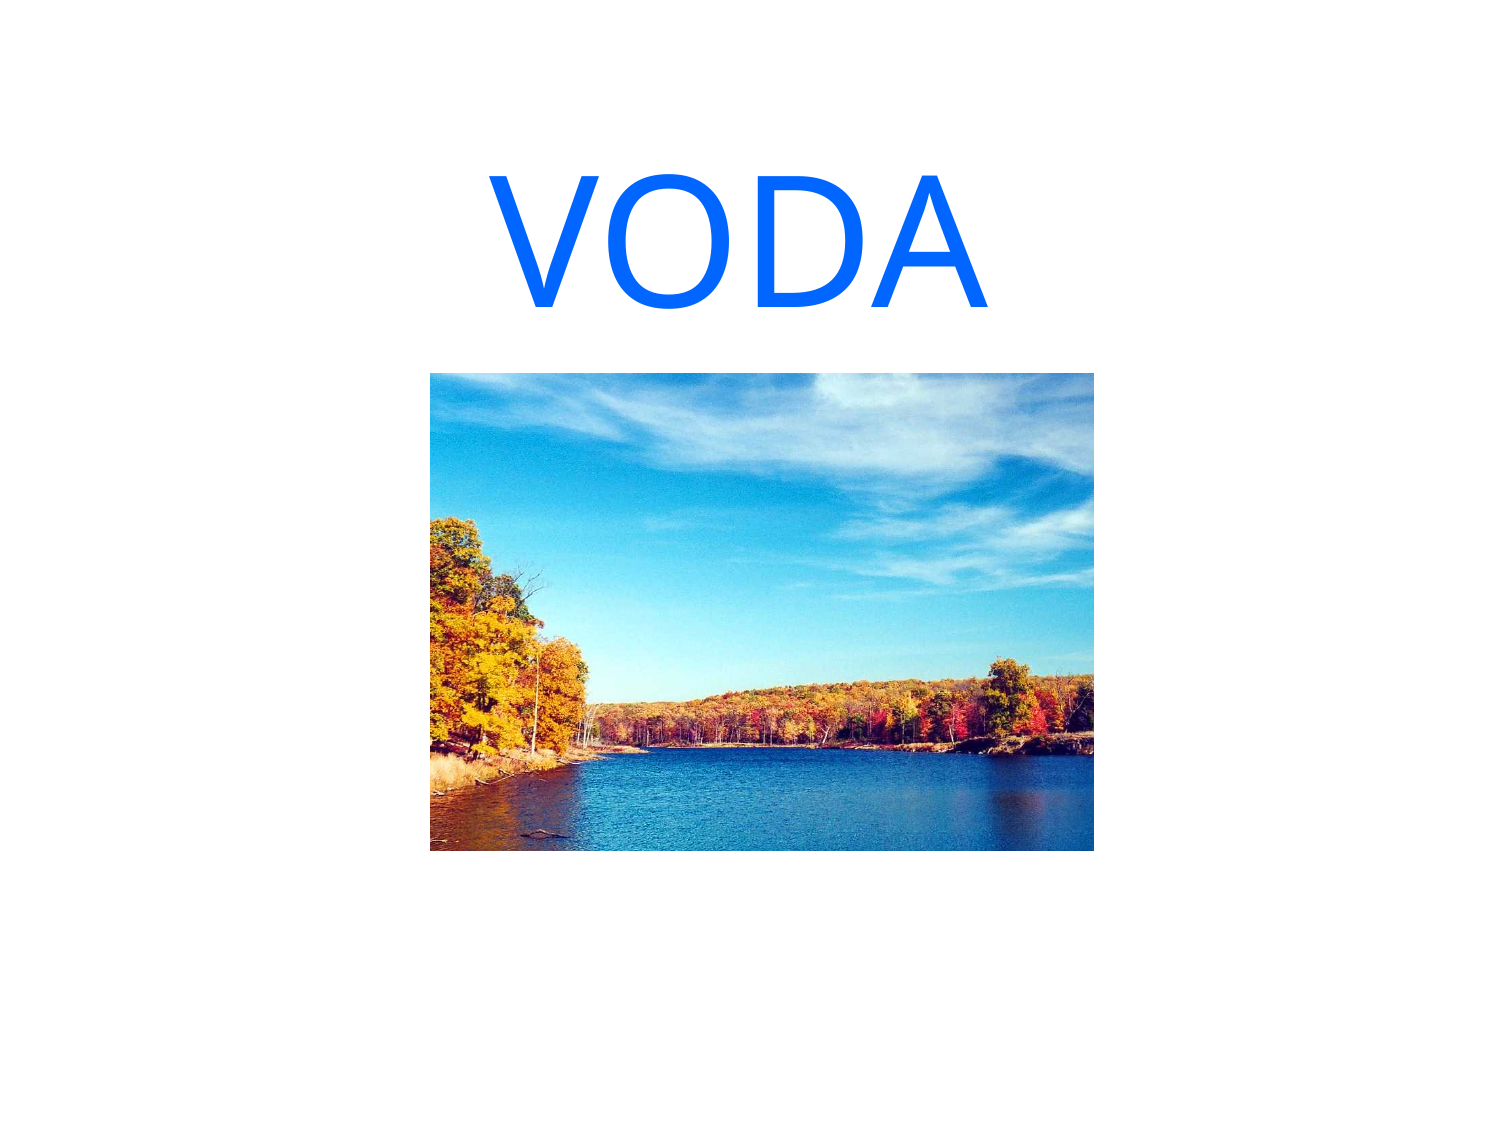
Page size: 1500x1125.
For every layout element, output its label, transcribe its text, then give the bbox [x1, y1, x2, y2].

title VODA [171, 148, 1329, 320]
picture [430, 373, 1094, 851]
